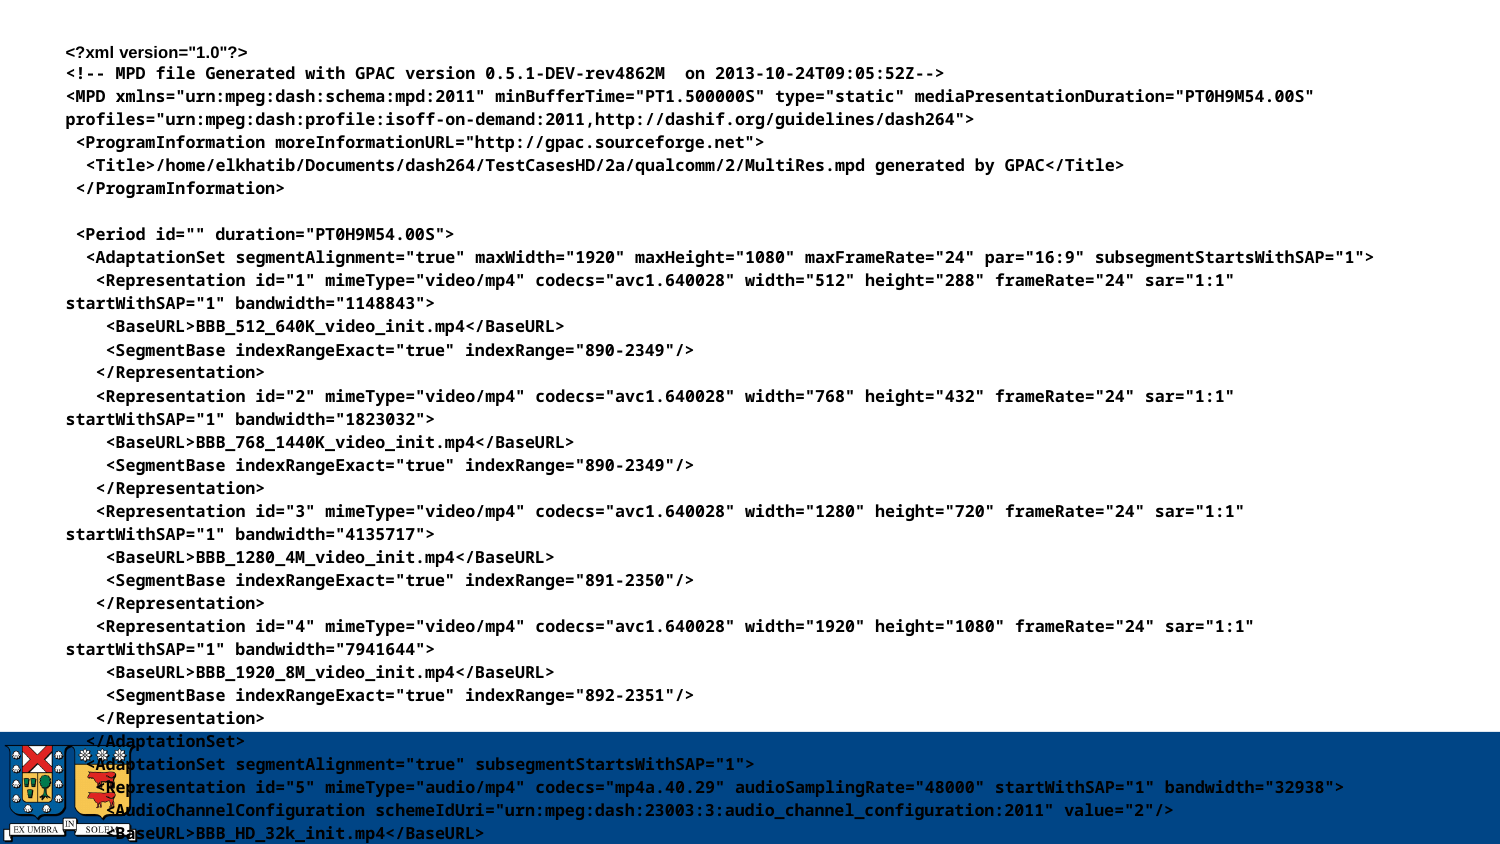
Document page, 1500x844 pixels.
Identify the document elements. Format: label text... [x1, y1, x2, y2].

picture [2, 732, 139, 844]
text_box <?xml version="1.0"?> <!-- MPD file Generated with GPAC version 0.5.1-DEV-rev4862M on 2013-10-24T09:05:52Z--> <MPD xmlns="urn:mpeg:dash:schema:mpd:2011" minBufferTime="PT1.500000S" type="static" mediaPresentationDuration="PT0H9M54.00S" profiles="urn:mpeg:dash:profile:isoff-on-demand:2011,http://dashif.org/guidelines/dash264"> <ProgramInformation moreInformationURL="http://gpac.sourceforge.net"> <Title>/home/elkhatib/Documents/dash264/TestCasesHD/2a/qualcomm/2/MultiRes.mpd generated by GPAC</Title> </ProgramInformation> <Period id="" duration="PT0H9M54.00S"> <AdaptationSet segmentAlignment="true" maxWidth="1920" maxHeight="1080" maxFrameRate="24" par="16:9" subsegmentStartsWithSAP="1"> <Representation id="1" mimeType="video/mp4" codecs="avc1.640028" width="512" height="288" frameRate="24" sar="1:1" startWithSAP="1" bandwidth="1148843"> <BaseURL>BBB_512_640K_video_init.mp4</BaseURL> <SegmentBase indexRangeExact="true" indexRange="890-2349"/> </Representation> <Representation id="2" mimeType="video/mp4" codecs="avc1.640028" width="768" height="432" frameRate="24" sar="1:1" startWithSAP="1" bandwidth="1823032"> <BaseURL>BBB_768_1440K_video_init.mp4</BaseURL> <SegmentBase indexRangeExact="true" indexRange="890-2349"/> </Representation> <Representation id="3" mimeType="video/mp4" codecs="avc1.640028" width="1280" height="720" frameRate="24" sar="1:1" startWithSAP="1" bandwidth="4135717"> <BaseURL>BBB_1280_4M_video_init.mp4</BaseURL> <SegmentBase indexRangeExact="true" indexRange="891-2350"/> </Representation> <Representation id="4" mimeType="video/mp4" codecs="avc1.640028" width="1920" height="1080" frameRate="24" sar="1:1" startWithSAP="1" bandwidth="7941644"> <BaseURL>BBB_1920_8M_video_init.mp4</BaseURL> <SegmentBase indexRangeExact="true" indexRange="892-2351"/> </Representation> </AdaptationSet> <AdaptationSet segmentAlignment="true" subsegmentStartsWithSAP="1"> <Representation id="5" mimeType="audio/mp4" codecs="mp4a.40.29" audioSamplingRate="48000" startWithSAP="1" bandwidth="32938"> <AudioChannelConfiguration schemeIdUri="urn:mpeg:dash:23003:3:audio_channel_configuration:2011" value="2"/> <BaseURL>BBB_HD_32k_init.mp4</BaseURL> <SegmentBase indexRangeExact="true" indexRange="820-2291"/> </Representation> </AdaptationSet> </Period> </MPD> [50, 35, 1418, 747]
